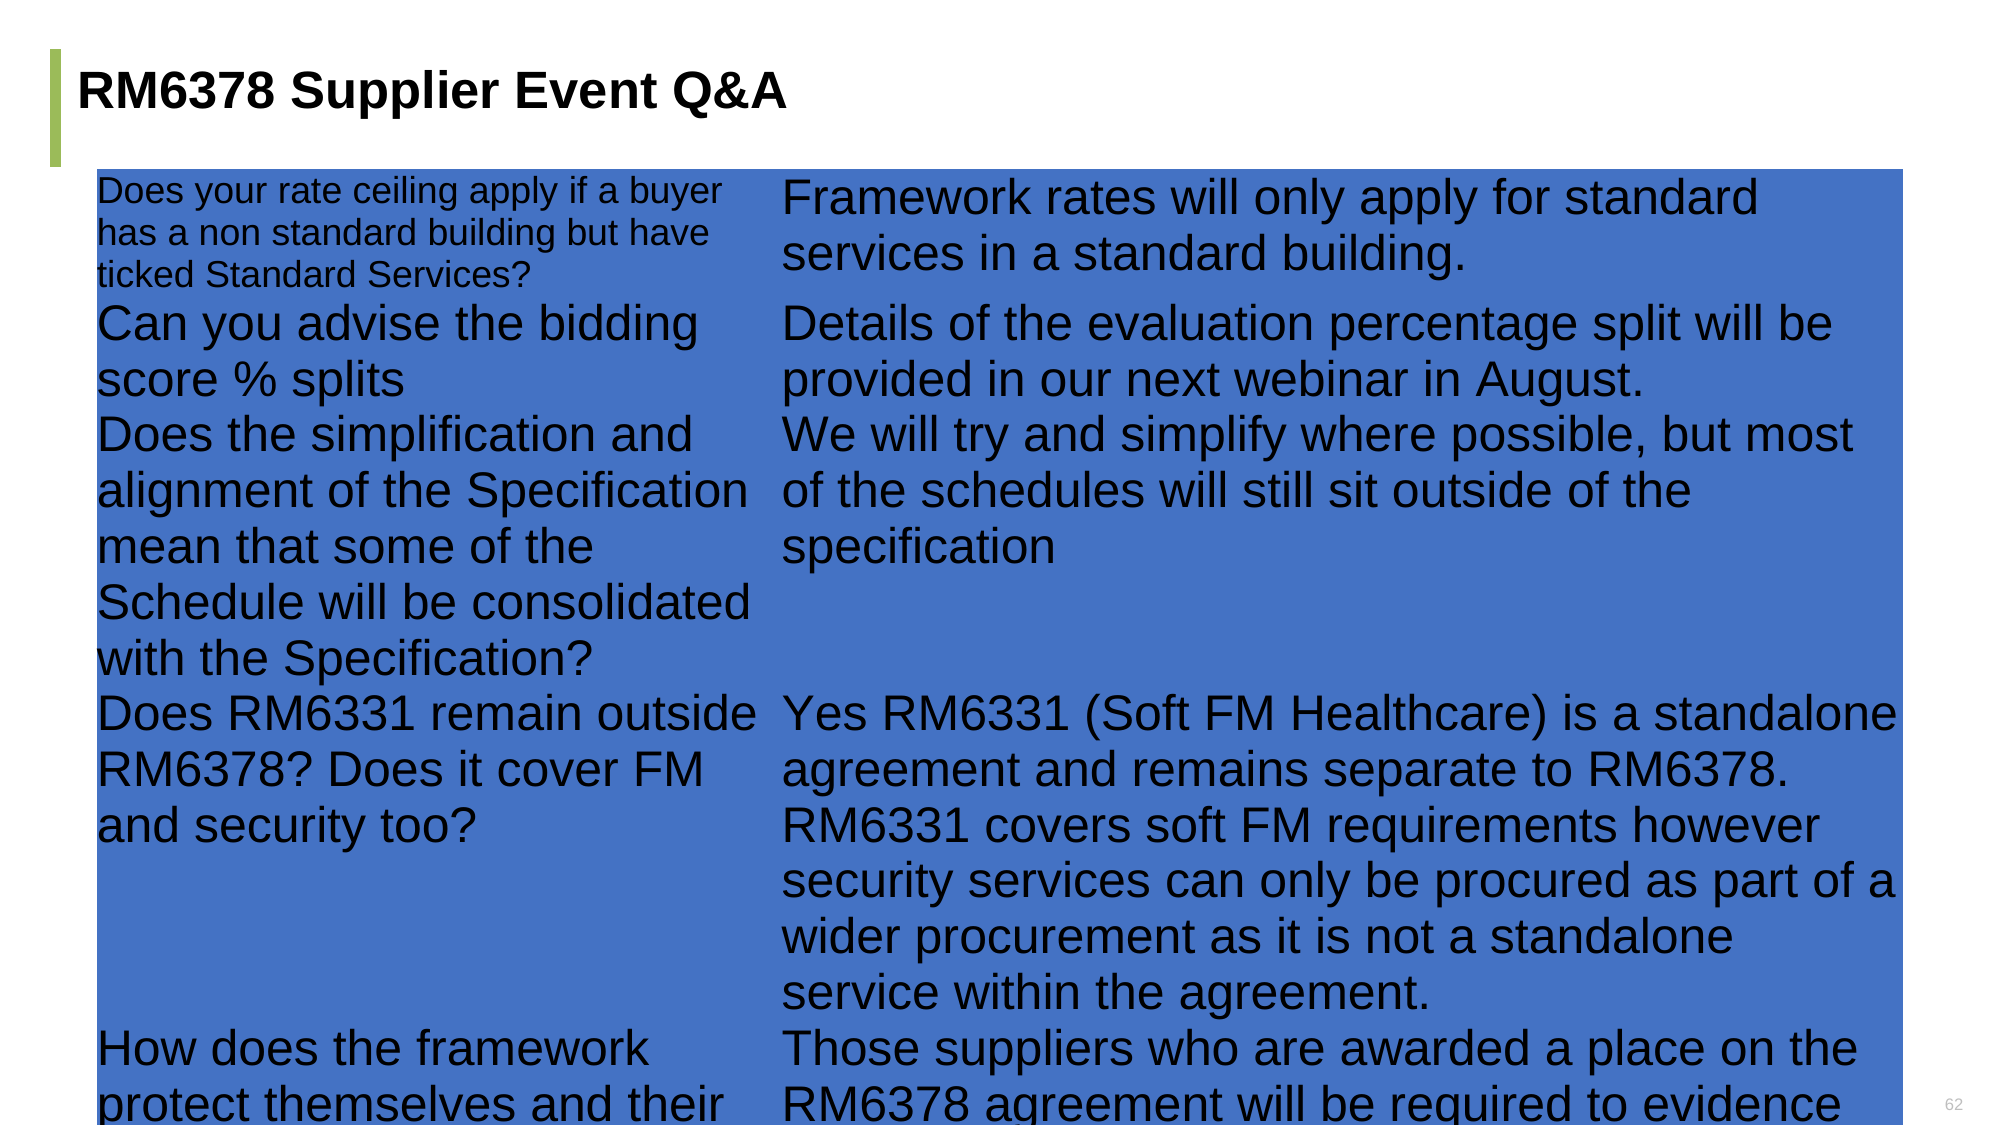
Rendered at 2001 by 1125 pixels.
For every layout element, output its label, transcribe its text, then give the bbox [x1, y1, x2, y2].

table_cell We will try and simplify where possible, but most of the schedules will still sit outside of the specification [782, 407, 1903, 686]
table_header Framework rates will only apply for standard services in a standard building. [782, 169, 1903, 295]
table_cell Yes RM6331 (Soft FM Healthcare) is a standalone agreement and remains separate to RM6378. RM6331 covers soft FM requirements however security services can only be procured as part of a wider procurement as it is not a standalone service within the agreement. [782, 686, 1903, 1020]
table_cell Can you advise the bidding score % splits [97, 295, 782, 407]
table_header Does your rate ceiling apply if a buyer has a non standard building but have ticked Standard Services? [97, 169, 782, 295]
table_cell Does the simplification and alignment of the Specification mean that some of the Schedule will be consolidated with the Specification? [97, 407, 782, 686]
table_cell How does the framework protect themselves and their clients from bidders who lose any accreditation(s) as the framework is over 8 years ? [97, 1020, 782, 1125]
list RM6378 Supplier Event Q&A [77, 48, 1950, 128]
table_cell Details of the evaluation percentage split will be provided in our next webinar in August. [782, 295, 1903, 407]
table_cell Does RM6331 remain outside RM6378? Does it cover FM and security too? [97, 686, 782, 1020]
table_cell Those suppliers who are awarded a place on the RM6378 agreement will be required to evidence that they still hold the relevant accreditations inline with the requirements of the framework. This will be managed as part of our Supplier Relationship Management activities. Where suppliers are unable to evidence the relevant accreditations, inline with the terms of the framework, CCS will utilise mechanisms to suspend or terminate [782, 1020, 1903, 1125]
